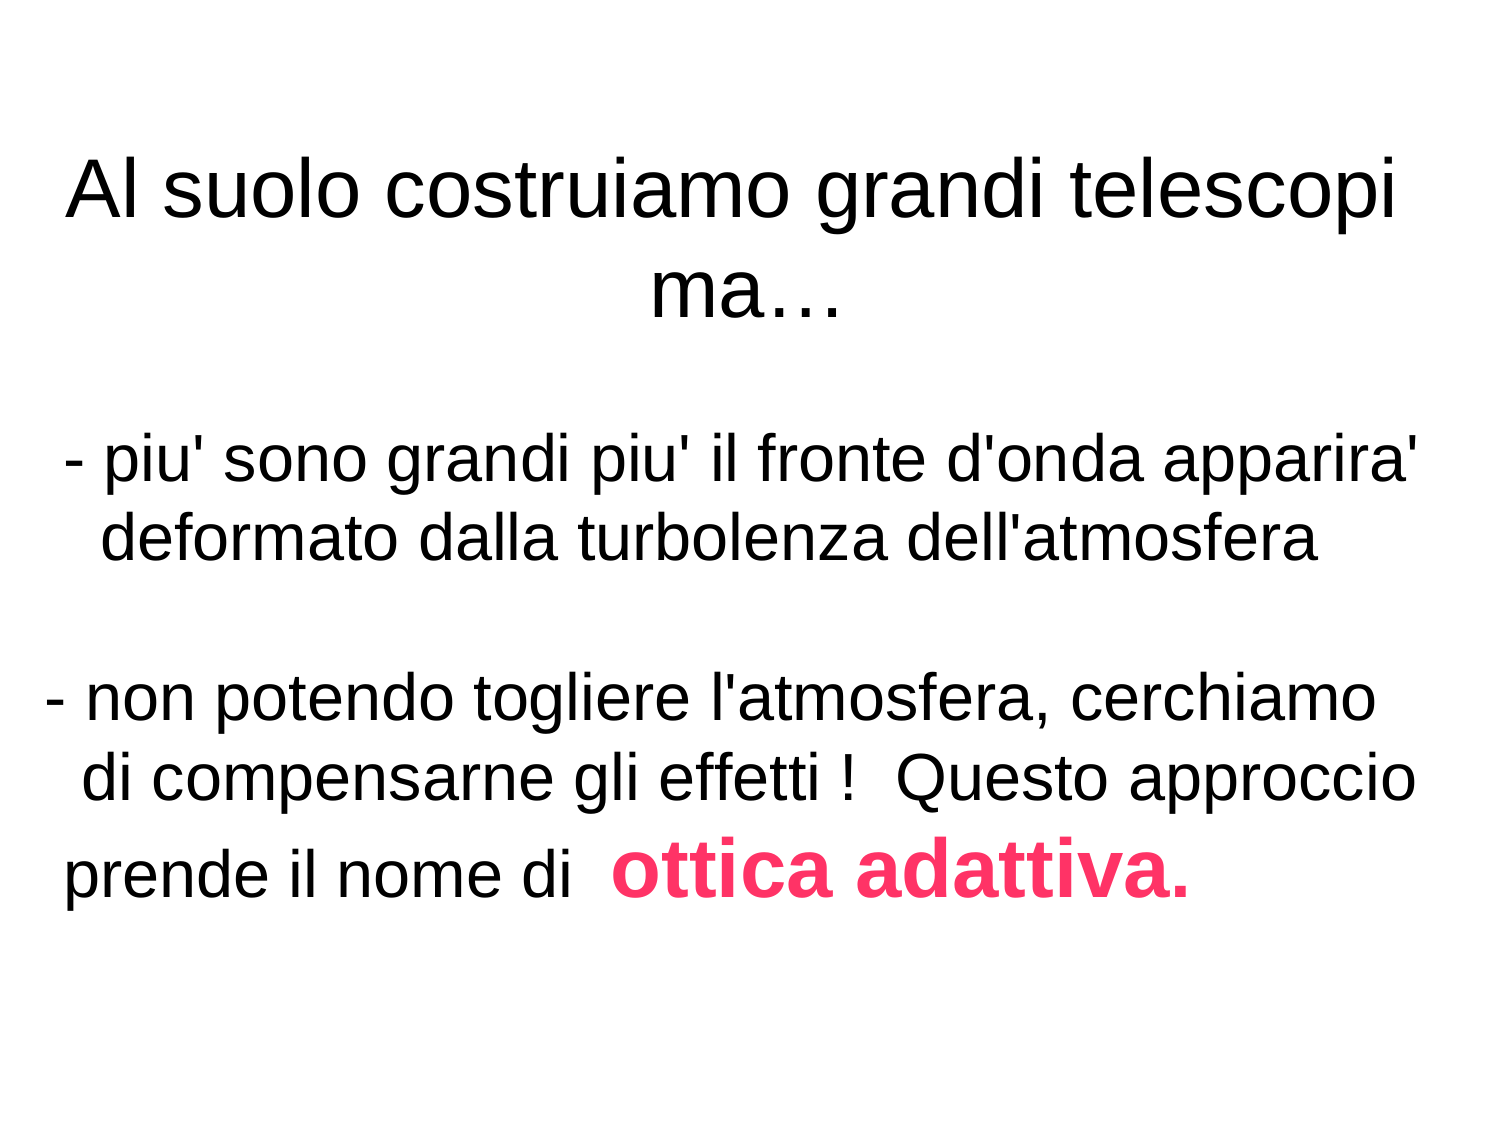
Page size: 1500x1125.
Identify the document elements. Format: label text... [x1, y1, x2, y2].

text_box Al suolo costruiamo grandi telescopi ma… - piu' sono grandi piu' il fronte d'onda apparira' deformato dalla turbolenza dell'atmosfera - non potendo togliere l'atmosfera, cerchiamo di compensarne gli effetti ! Questo approccio prende il nome di ottica adattiva. [30, 126, 1456, 922]
